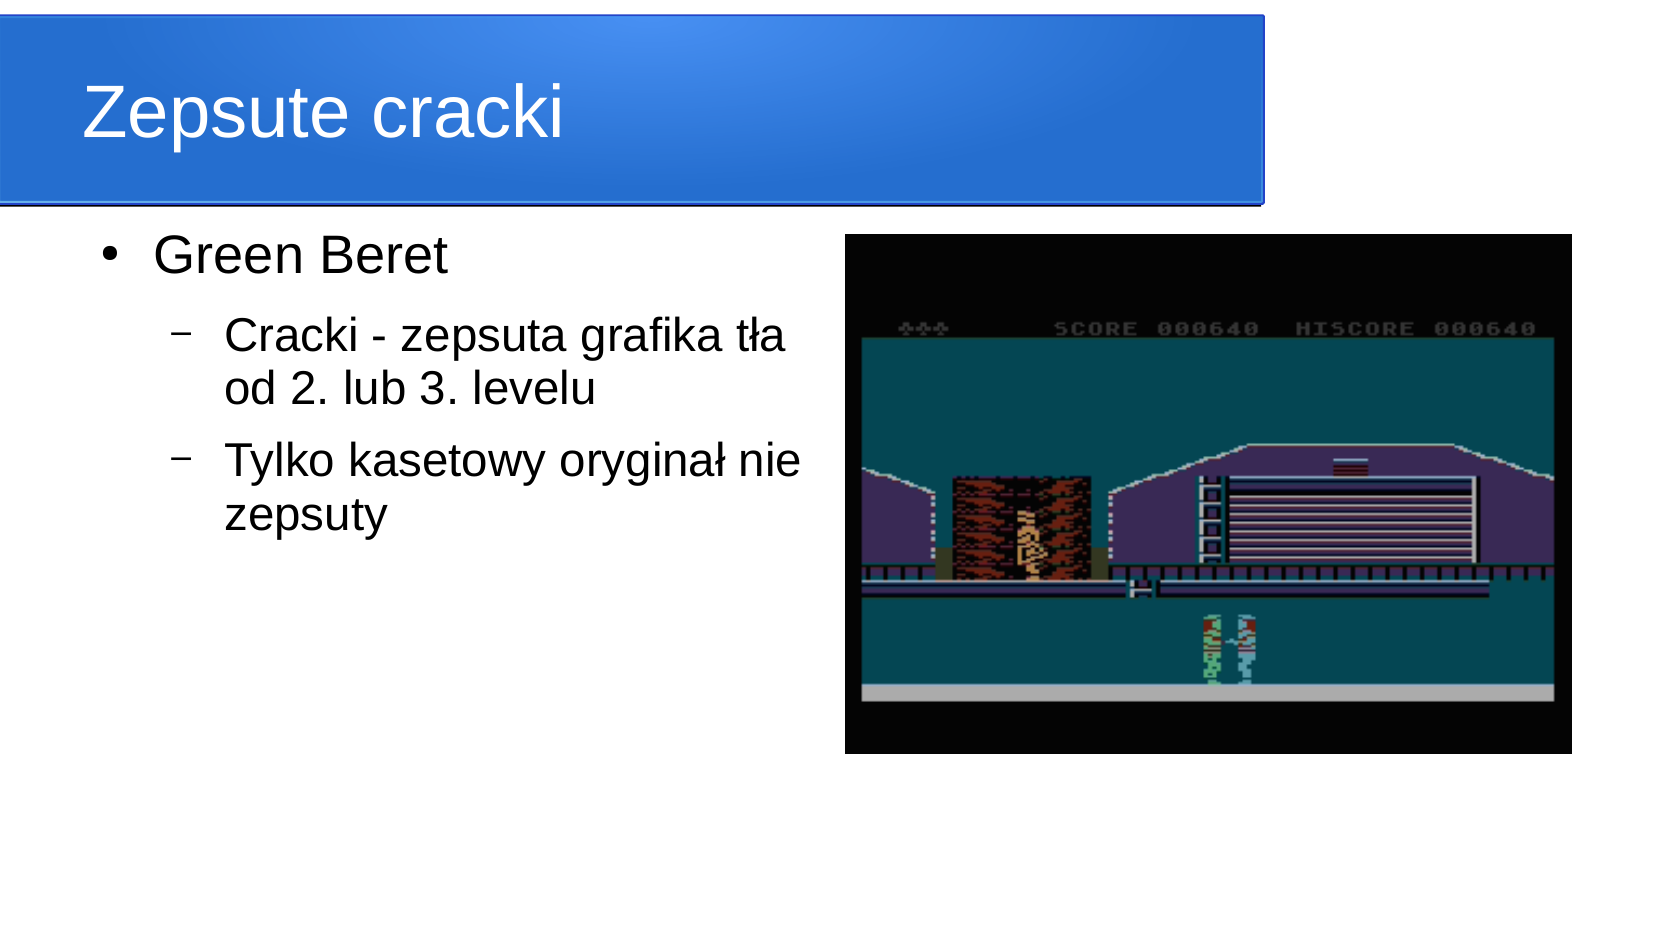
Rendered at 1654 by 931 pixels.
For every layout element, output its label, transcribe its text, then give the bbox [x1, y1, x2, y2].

picture [845, 234, 1572, 754]
title Zepsute cracki [82, 35, 1235, 189]
list Green Beret Cracki - zepsuta grafika tła od 2. lub 3. levelu Tylko kasetowy oryginał nie zepsuty [82, 224, 809, 764]
